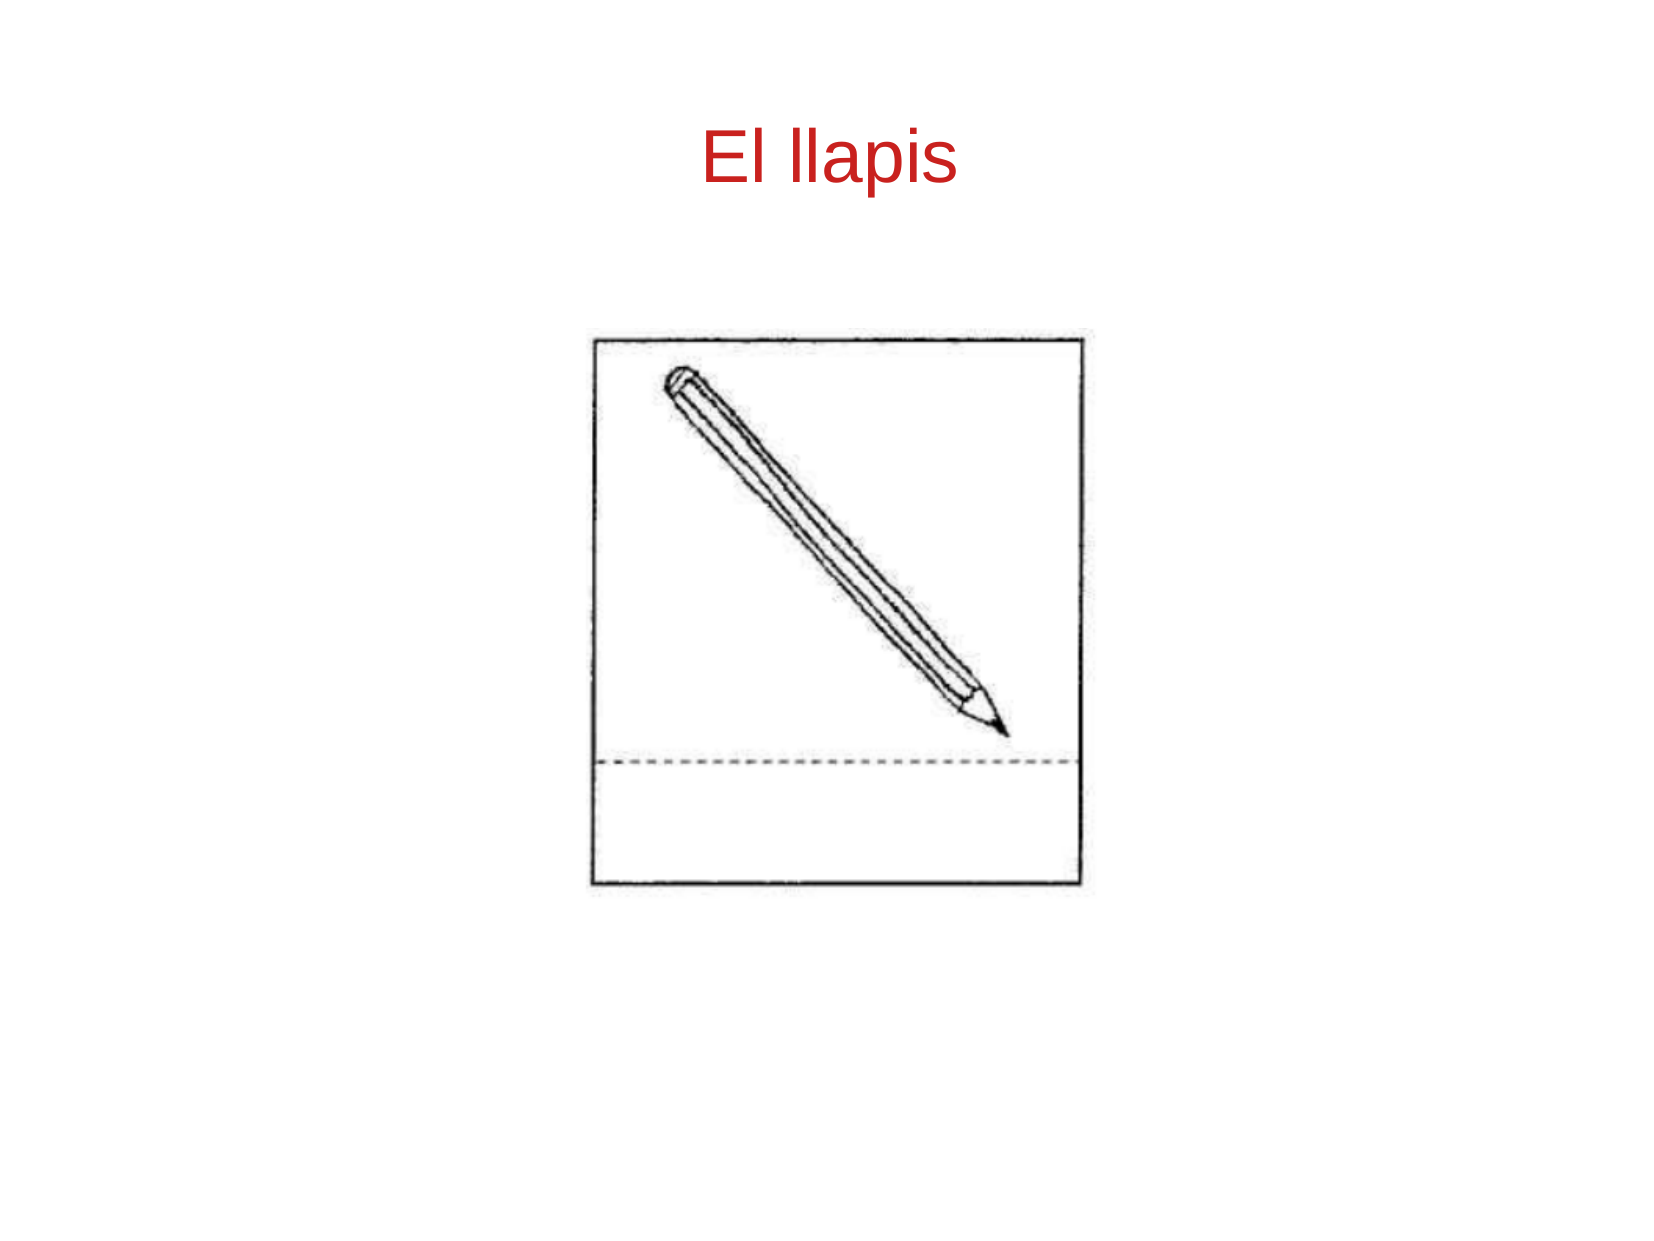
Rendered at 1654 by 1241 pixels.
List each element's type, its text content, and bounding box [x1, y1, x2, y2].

text_box El llapis [289, 49, 1371, 257]
picture [566, 328, 1109, 922]
